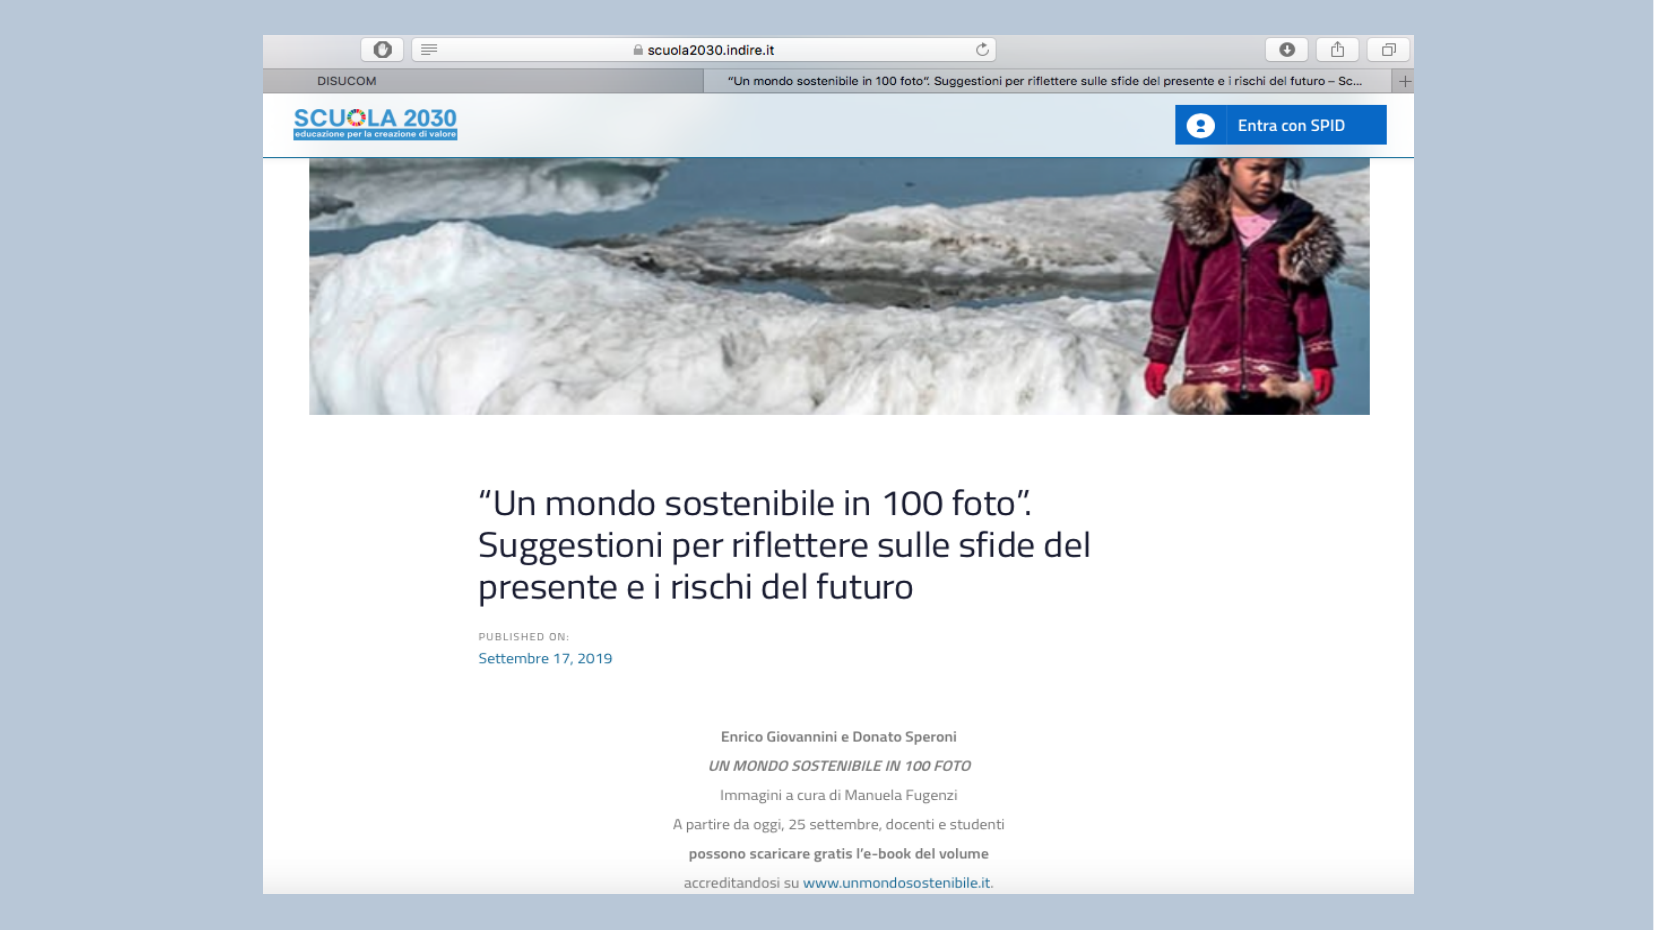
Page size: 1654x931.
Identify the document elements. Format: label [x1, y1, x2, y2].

picture [263, 35, 1414, 895]
